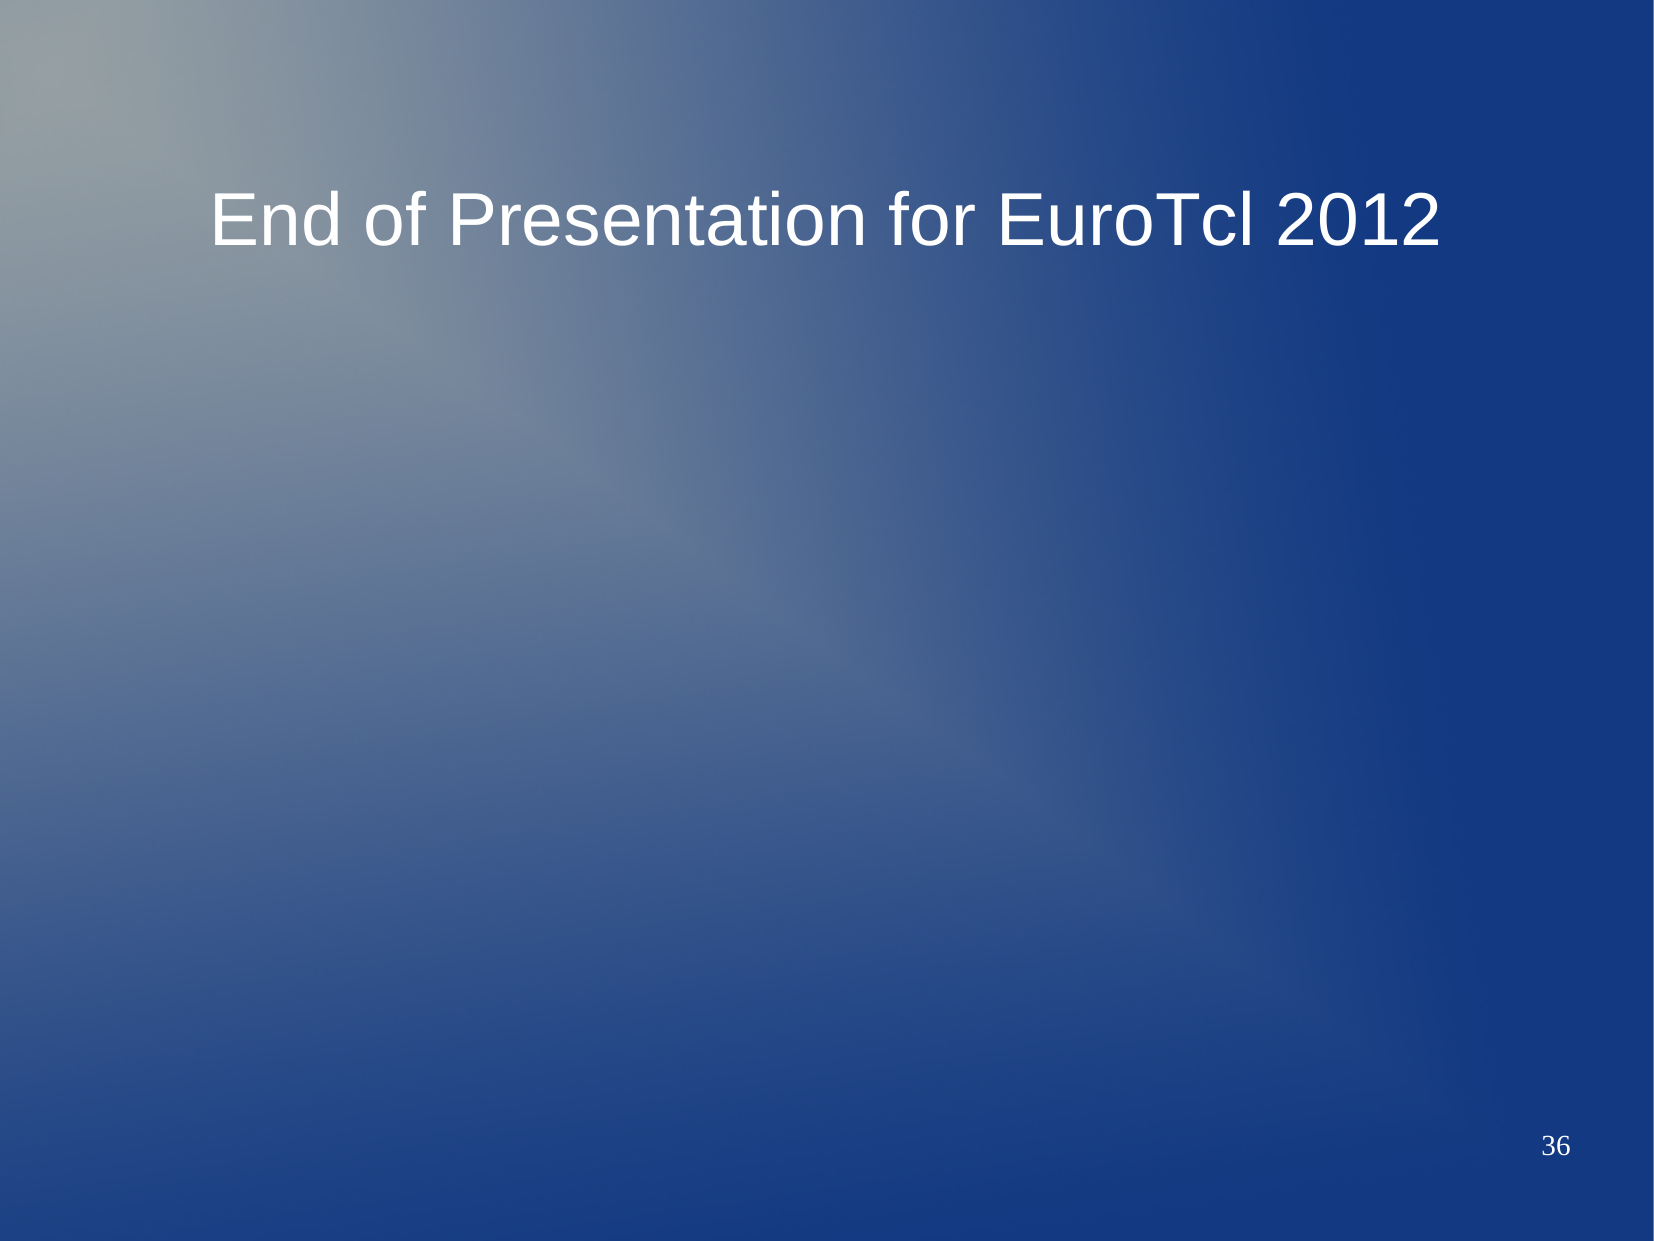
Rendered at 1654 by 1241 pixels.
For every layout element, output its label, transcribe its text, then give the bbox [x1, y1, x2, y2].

picture [0, 0, 1654, 1241]
text_box End of Presentation for EuroTcl 2012 [147, 177, 1506, 262]
